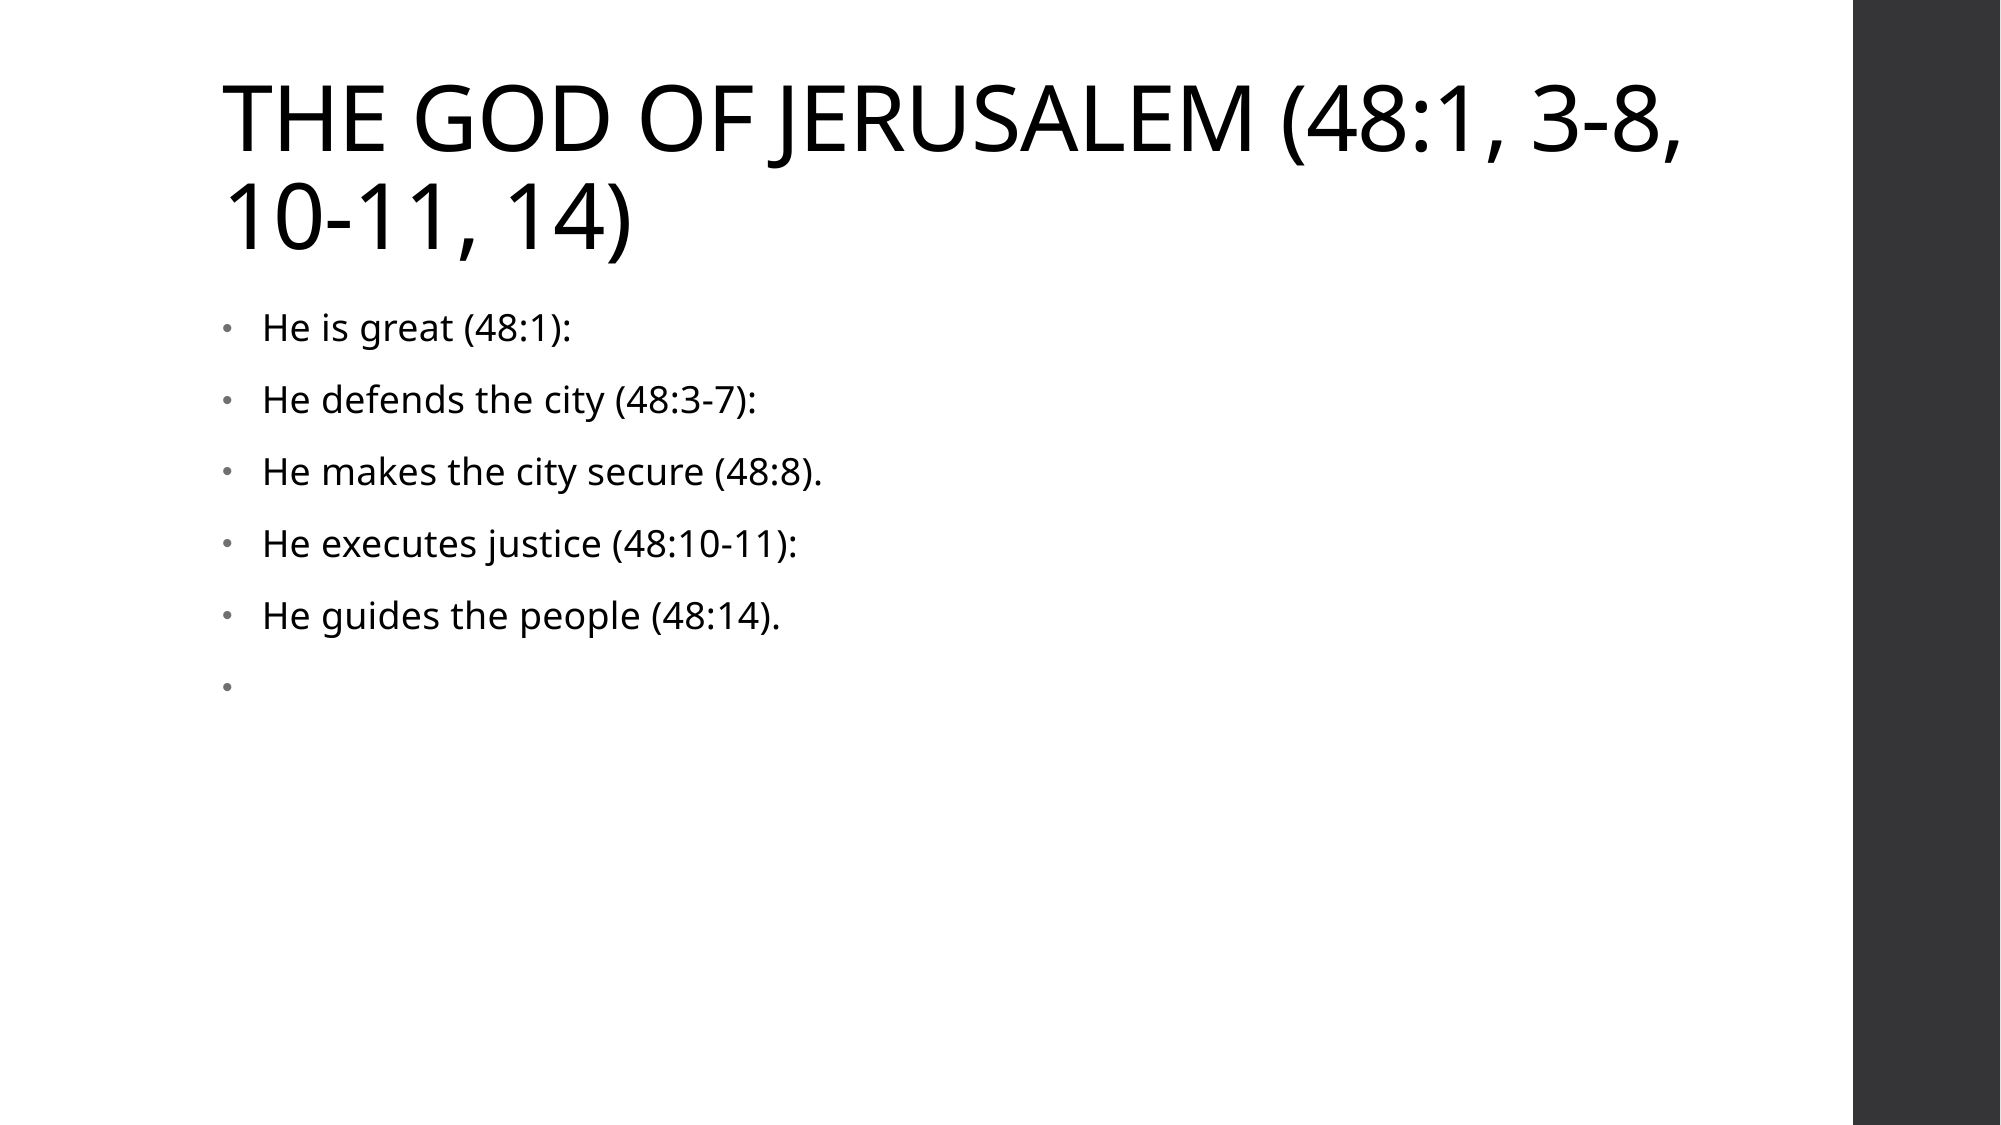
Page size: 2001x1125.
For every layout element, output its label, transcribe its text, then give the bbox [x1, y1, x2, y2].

list He is great (48:1): He defends the city (48:3-7): He makes the city secure (48:8). He executes justice (48:10-11): He guides the people (48:14). [206, 299, 1617, 1014]
title THE GOD OF JERUSALEM (48:1, 3-8, 10-11, 14) [206, 60, 1797, 278]
